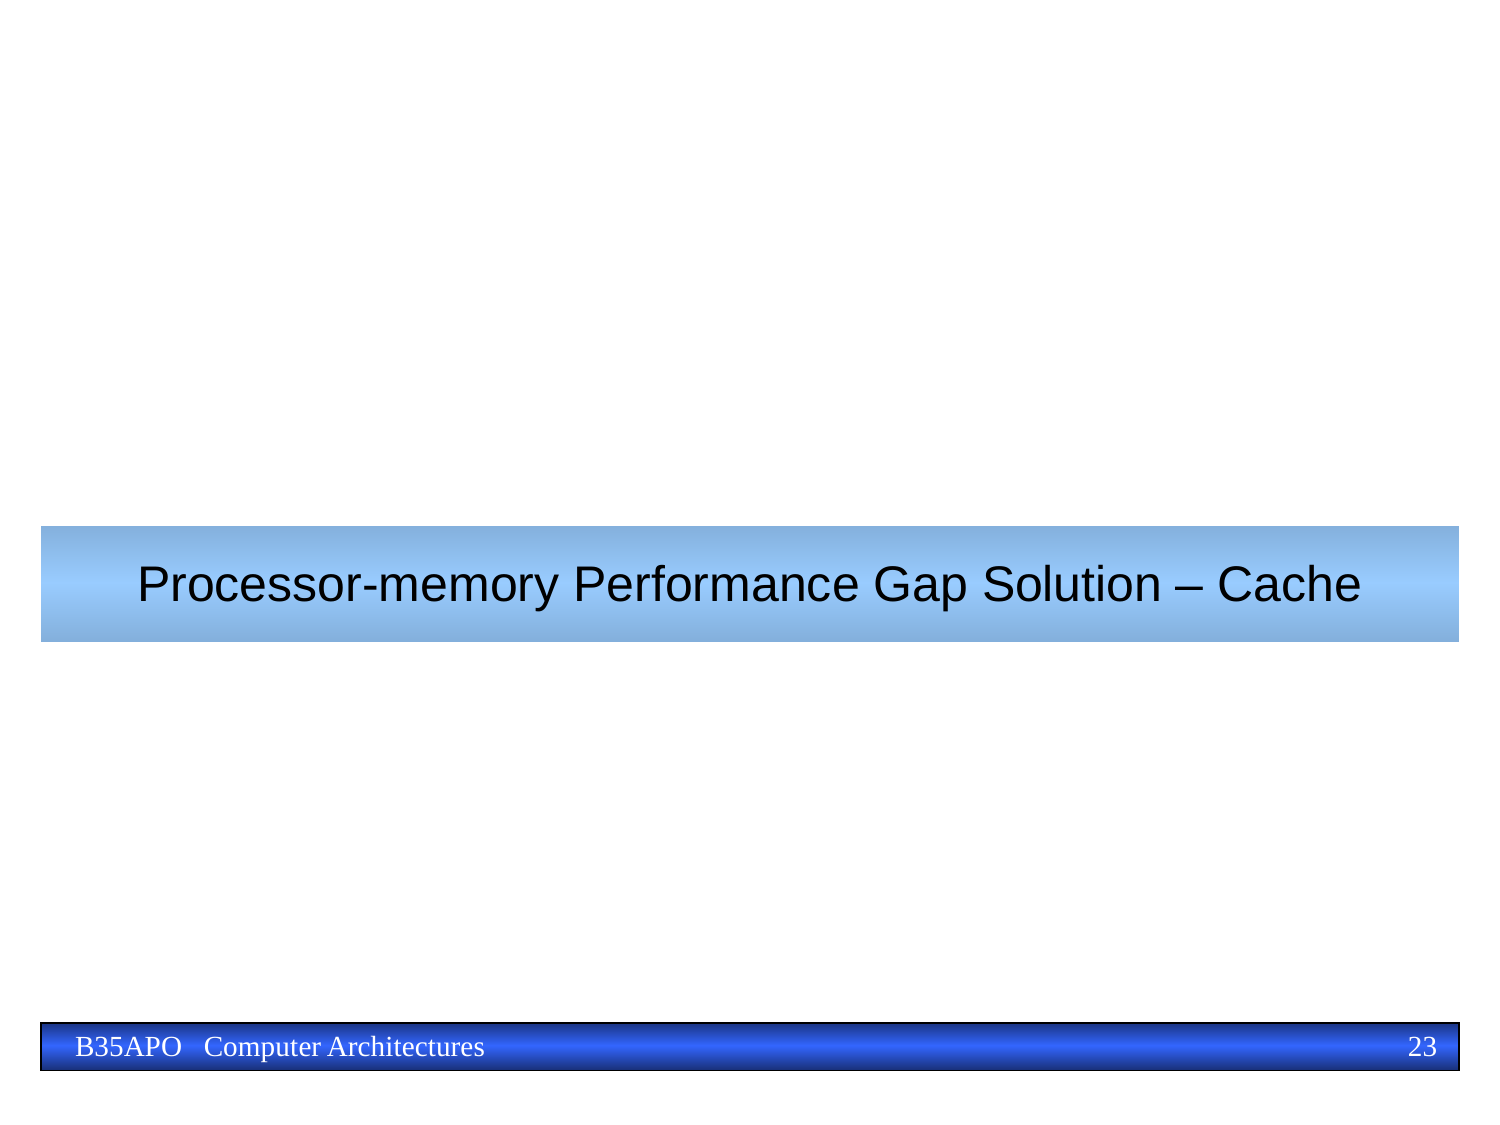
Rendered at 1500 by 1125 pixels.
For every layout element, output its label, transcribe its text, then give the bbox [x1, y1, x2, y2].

title Processor-memory Performance Gap Solution – Cache [41, 526, 1459, 642]
